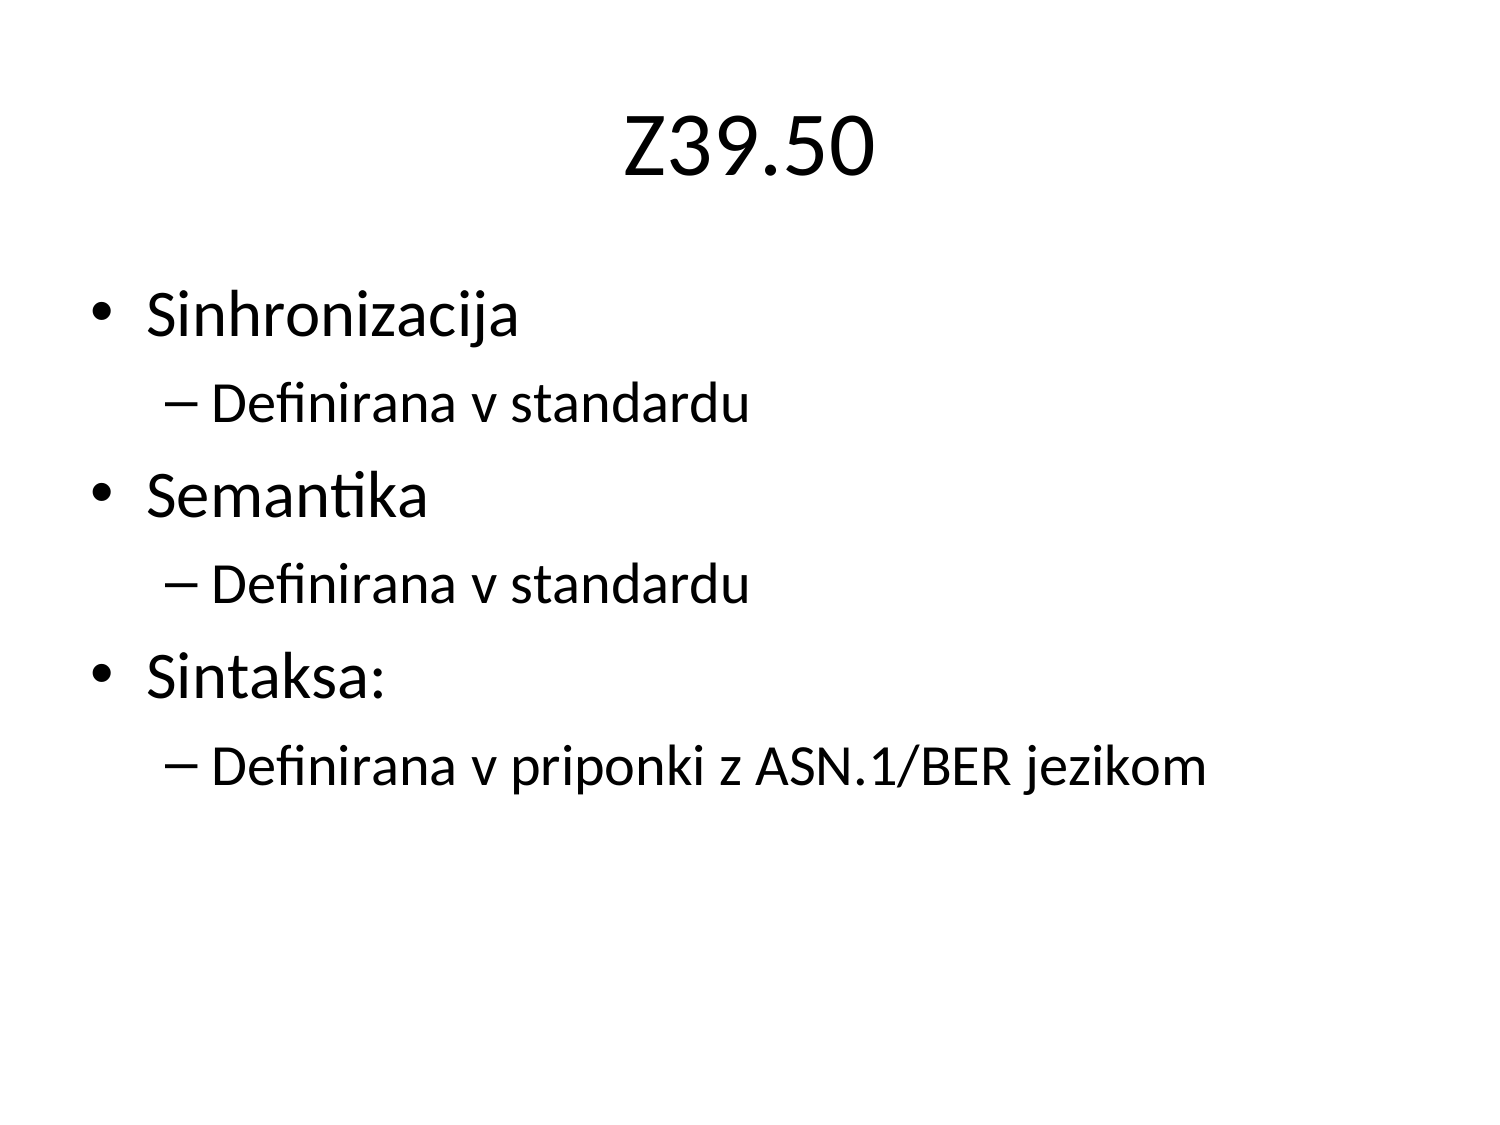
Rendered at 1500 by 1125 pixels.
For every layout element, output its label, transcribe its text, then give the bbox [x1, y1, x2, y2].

list Sinhronizacija Definirana v standardu Semantika Definirana v standardu Sintaksa: Definirana v priponki z ASN.1/BER jezikom [75, 262, 1426, 1006]
title Z39.50 [75, 45, 1426, 233]
